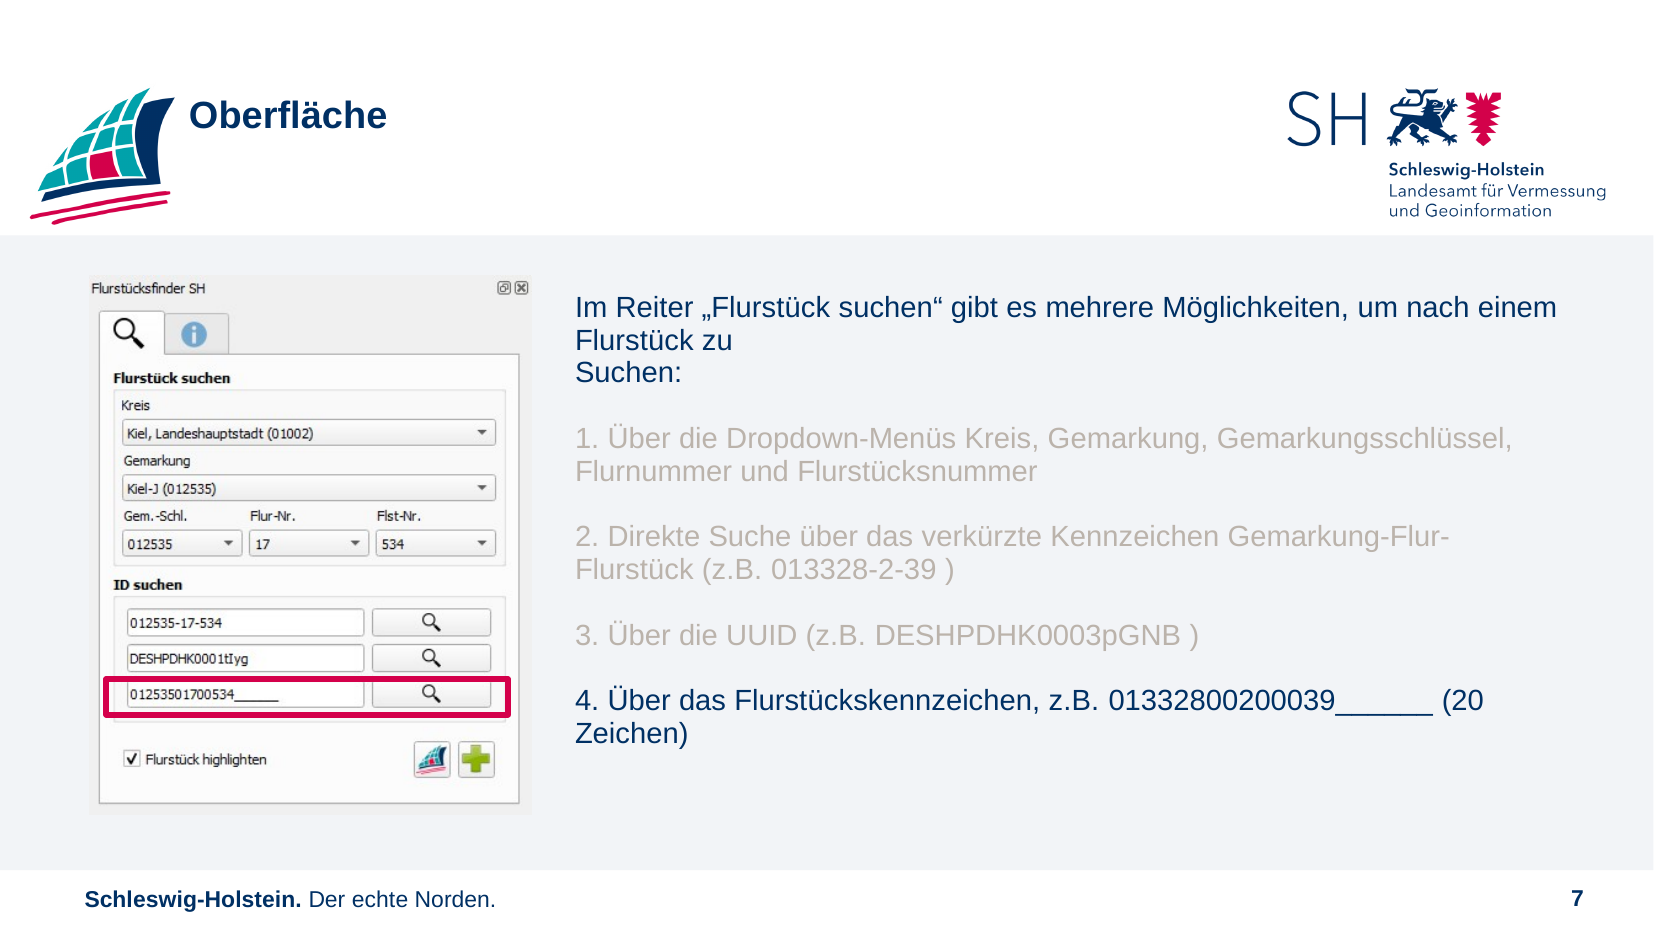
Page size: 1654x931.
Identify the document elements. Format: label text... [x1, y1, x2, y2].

text_box Im Reiter „Flurstück suchen“ gibt es mehrere Möglichkeiten, um nach einem Flurstück zu Suchen: 1. Über die Dropdown-Menüs Kreis, Gemarkung, Gemarkungsschlüssel, Flurnummer und Flurstücksnummer 2. Direkte Suche über das verkürzte Kennzeichen Gemarkung-Flur-Flurstück (z.B. 013328-2-39 ) 3. Über die UUID (z.B. DESHPDHK0003pGNB ) 4. Über das Flurstückskennzeichen, z.B. 01332800200039______ (20 Zeichen) [560, 283, 1583, 823]
picture [1287, 88, 1607, 220]
title Oberfläche [188, 94, 1241, 225]
picture [89, 275, 532, 815]
picture [29, 82, 175, 225]
